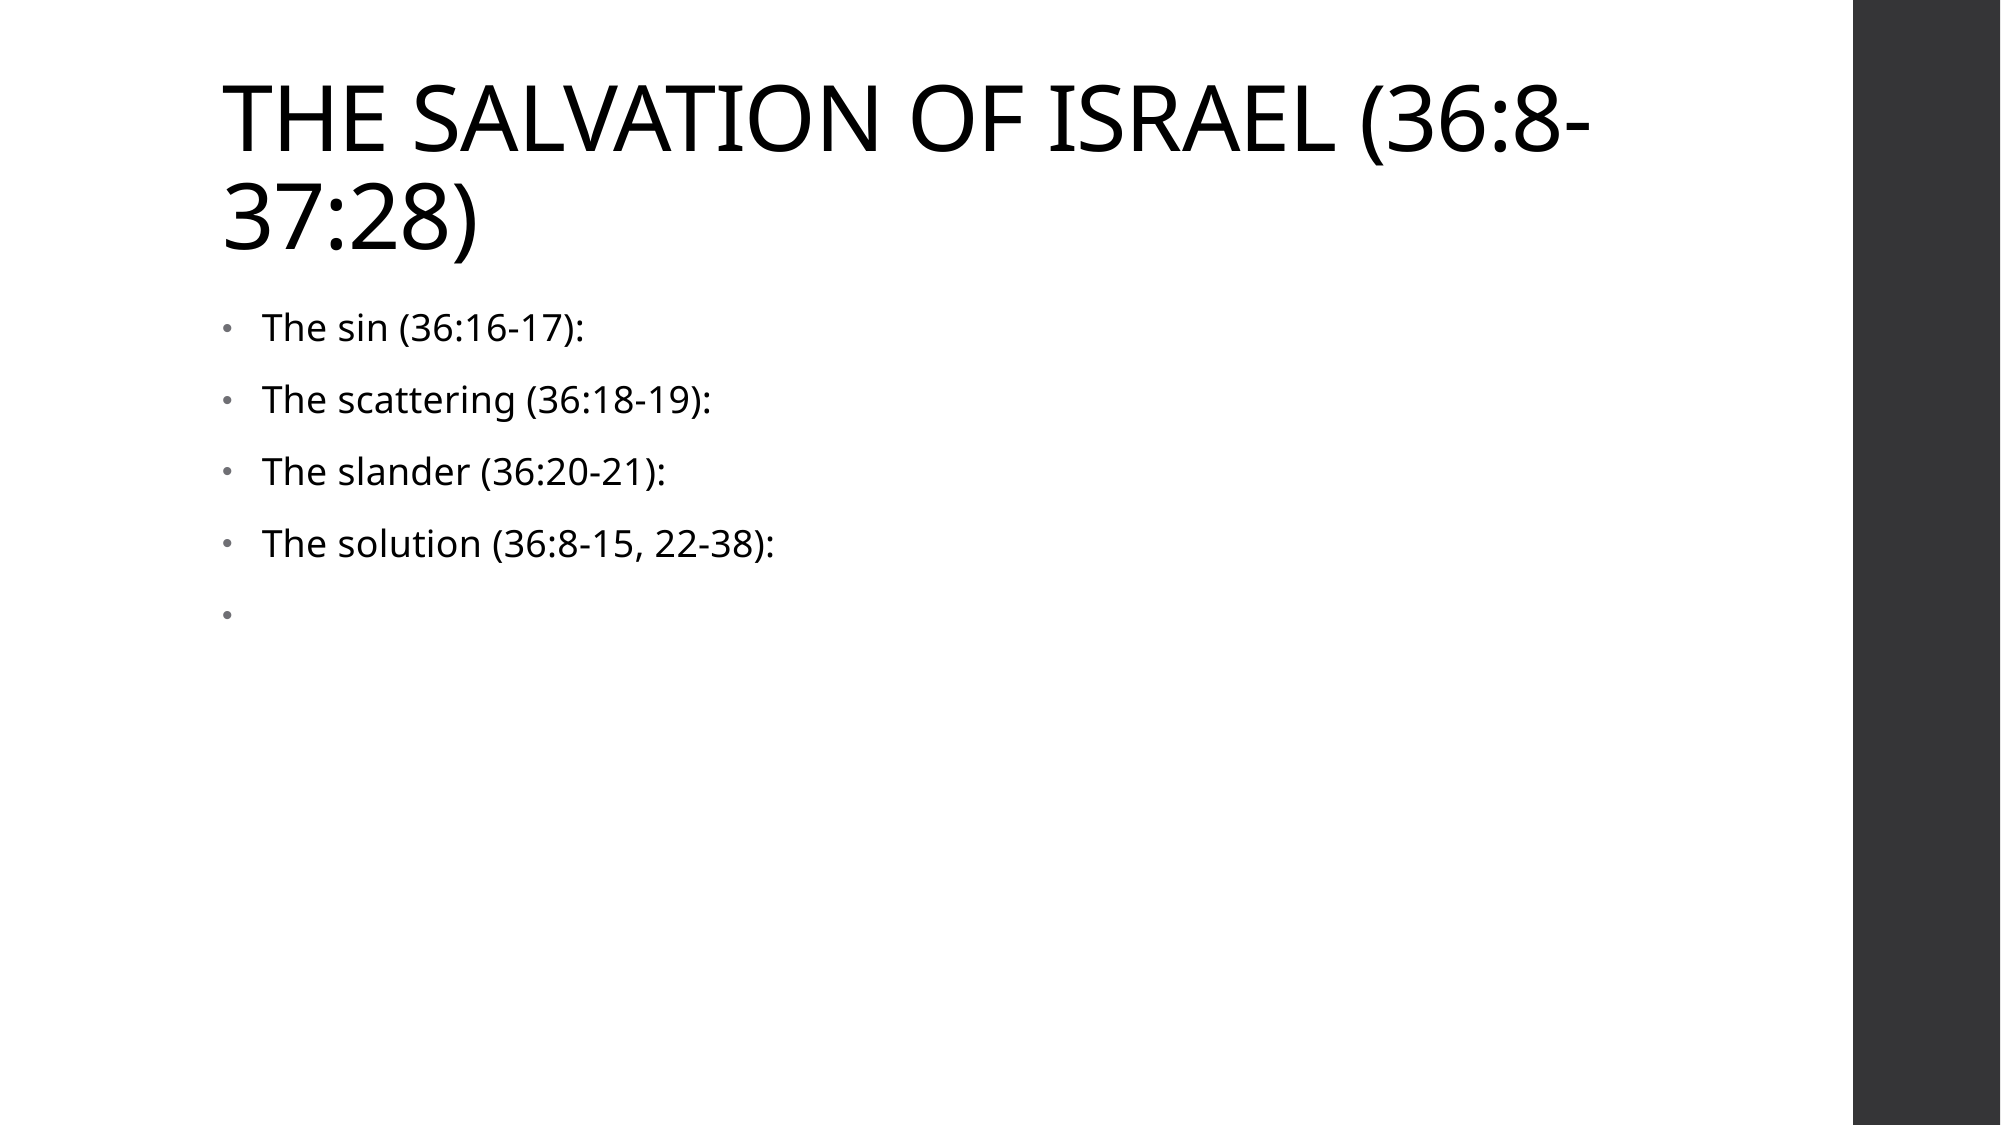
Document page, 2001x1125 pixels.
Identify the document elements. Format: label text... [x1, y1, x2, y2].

list The sin (36:16-17): The scattering (36:18-19): The slander (36:20-21): The solution (36:8-15, 22-38): [206, 299, 1617, 1014]
title THE SALVATION OF ISRAEL (36:8-37:28) [206, 60, 1797, 278]
